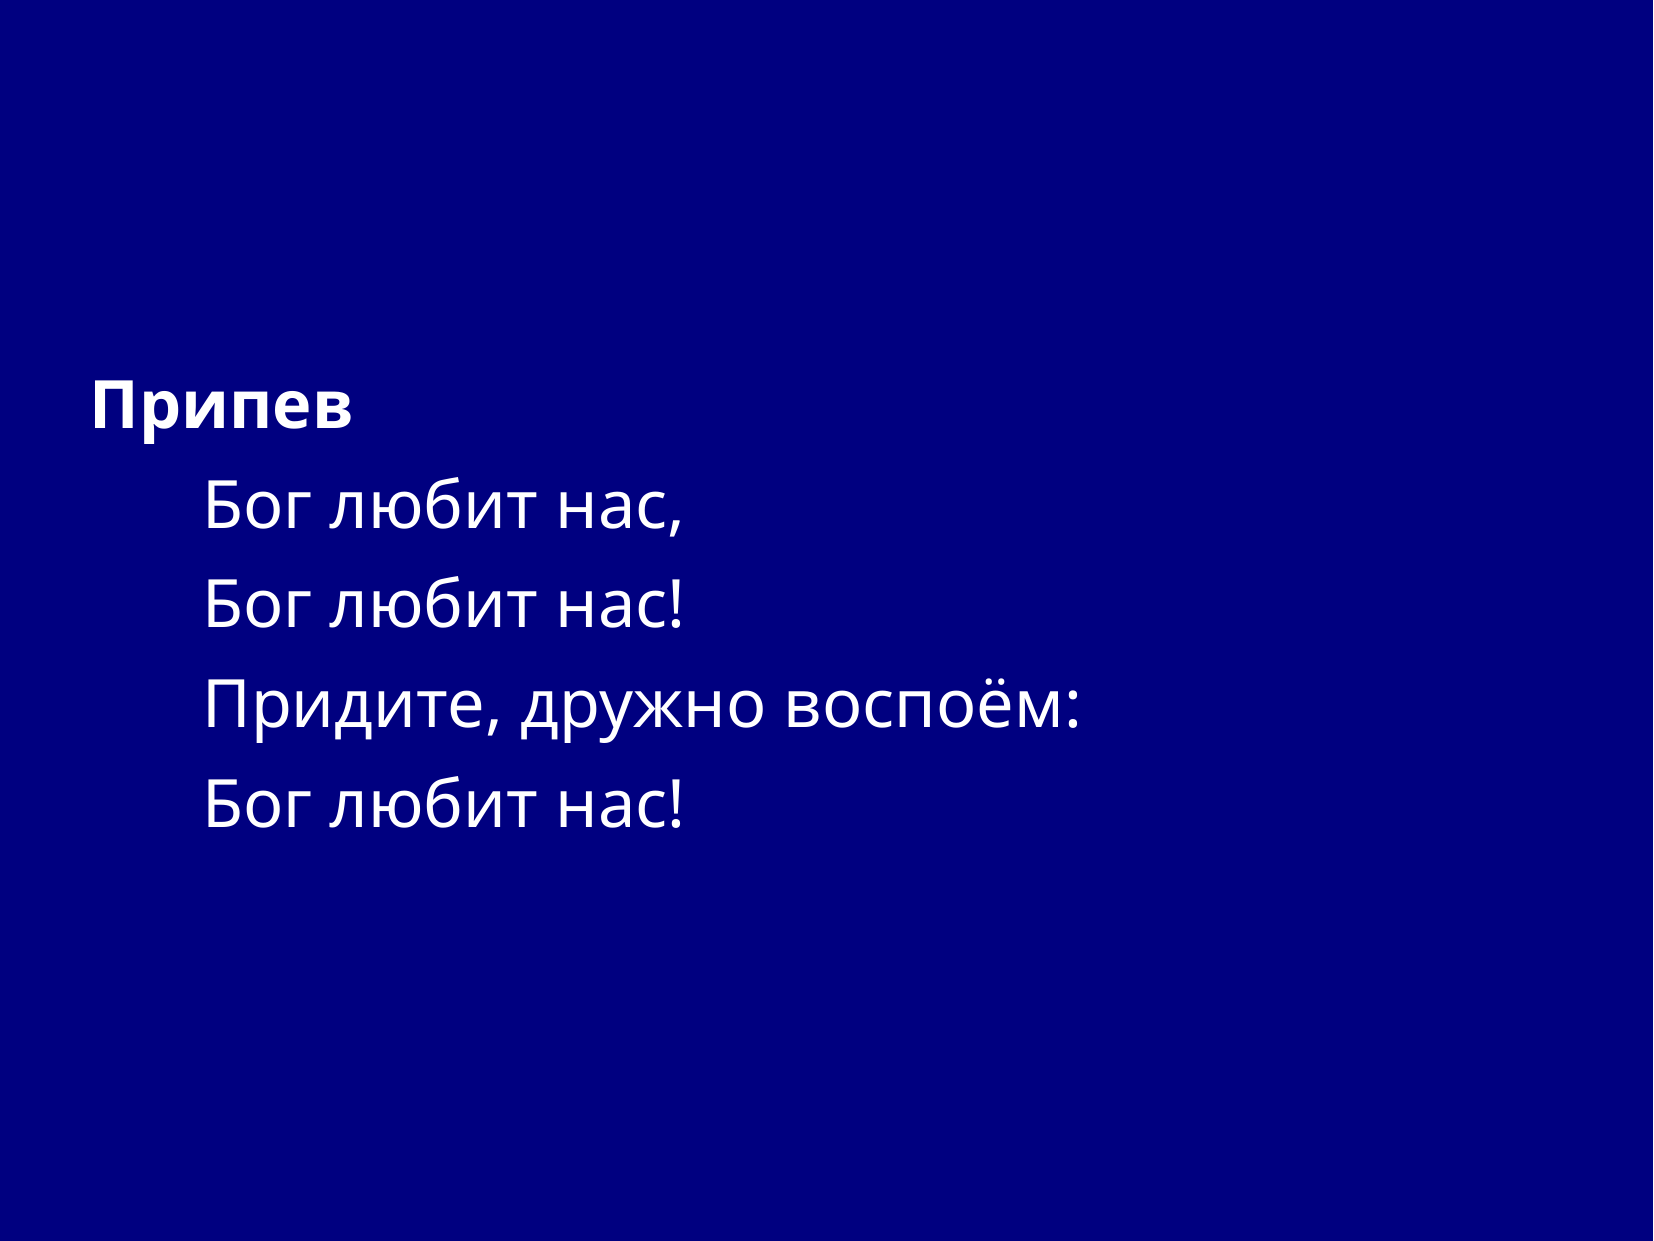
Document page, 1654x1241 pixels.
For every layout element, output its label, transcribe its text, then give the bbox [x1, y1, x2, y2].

text_box Припев Бог любит нас, Бог любит нас! Придите, дружно воспоём: Бог любит нас! [75, 150, 1576, 1163]
